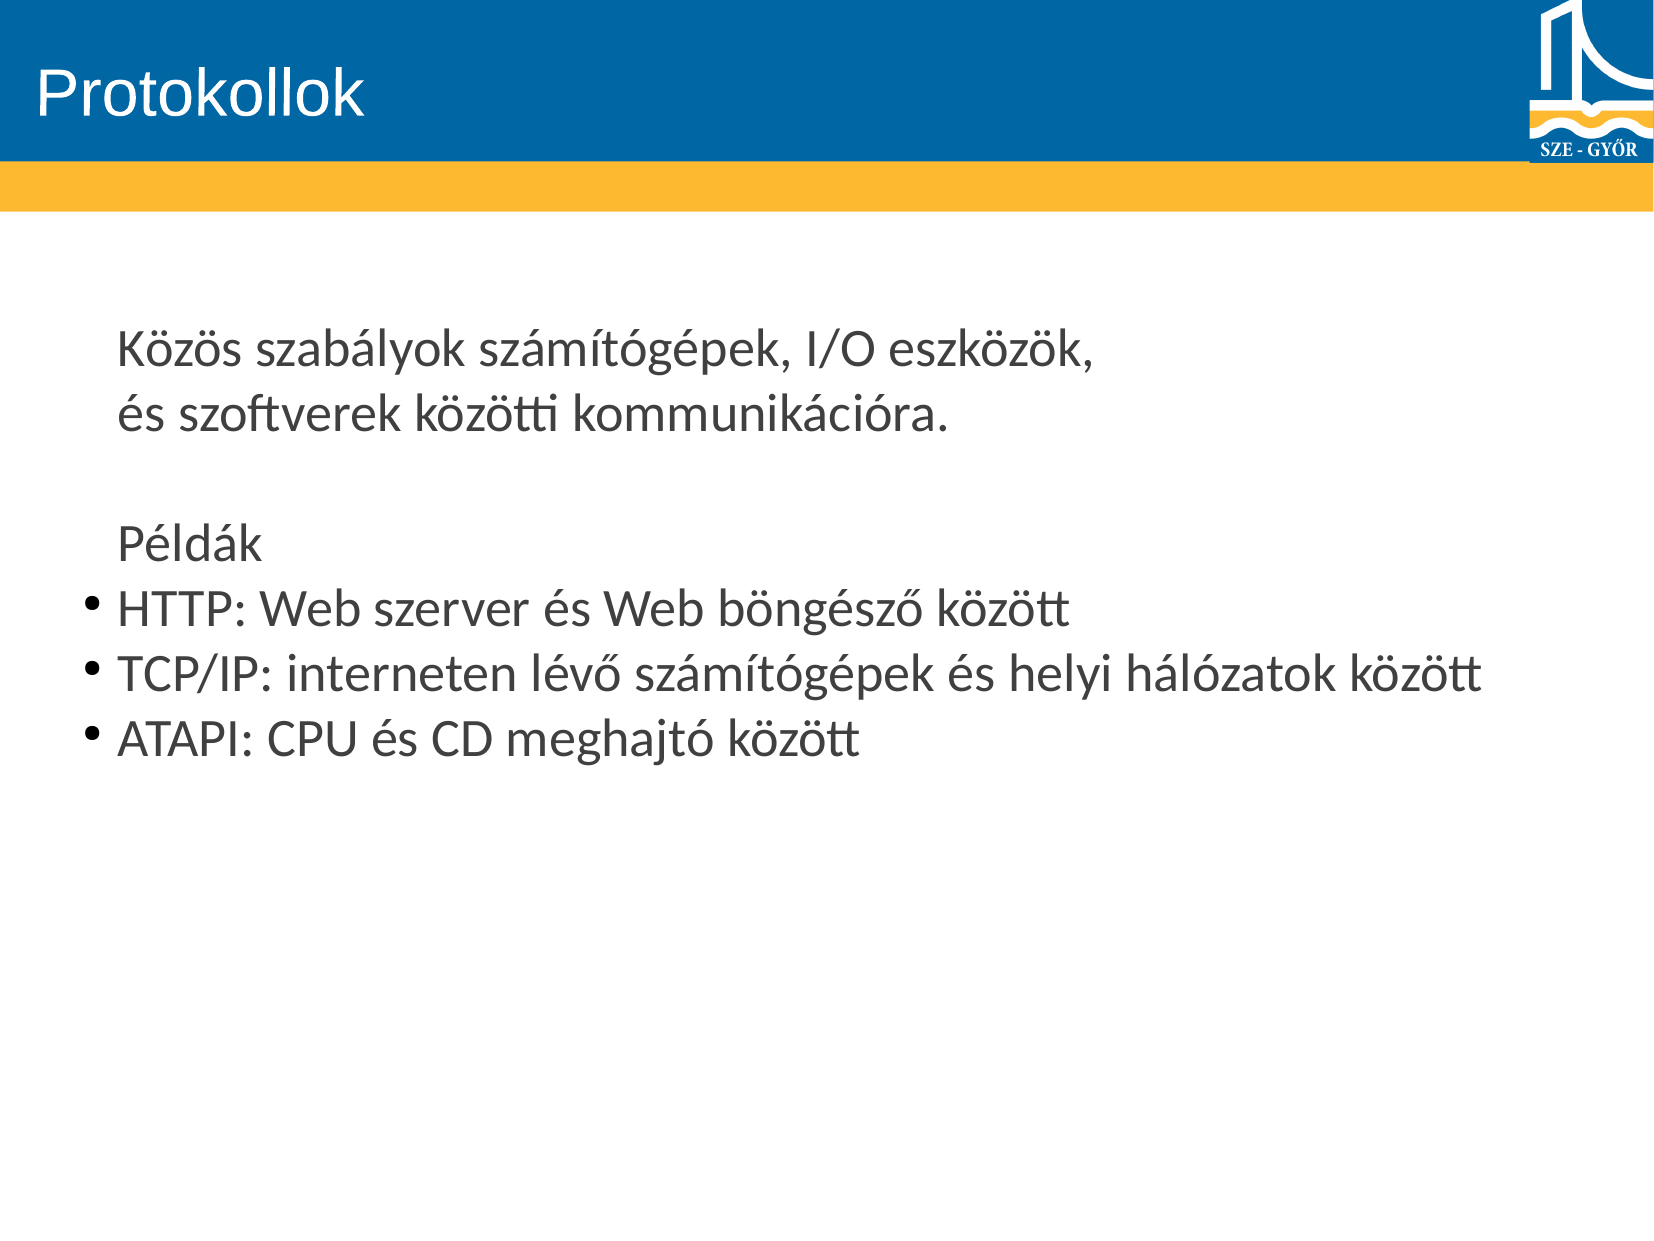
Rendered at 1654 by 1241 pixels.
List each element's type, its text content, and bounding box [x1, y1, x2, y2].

text_box Protokollok [34, 48, 1524, 144]
picture [1529, 0, 1654, 163]
text_box Közös szabályok számítógépek, I/O eszközök, és szoftverek közötti kommunikációra. Példák HTTP: Web szerver és Web böngésző között TCP/IP: interneten lévő számítógépek és helyi hálózatok között ATAPI: CPU és CD meghajtó között [82, 247, 1571, 1198]
